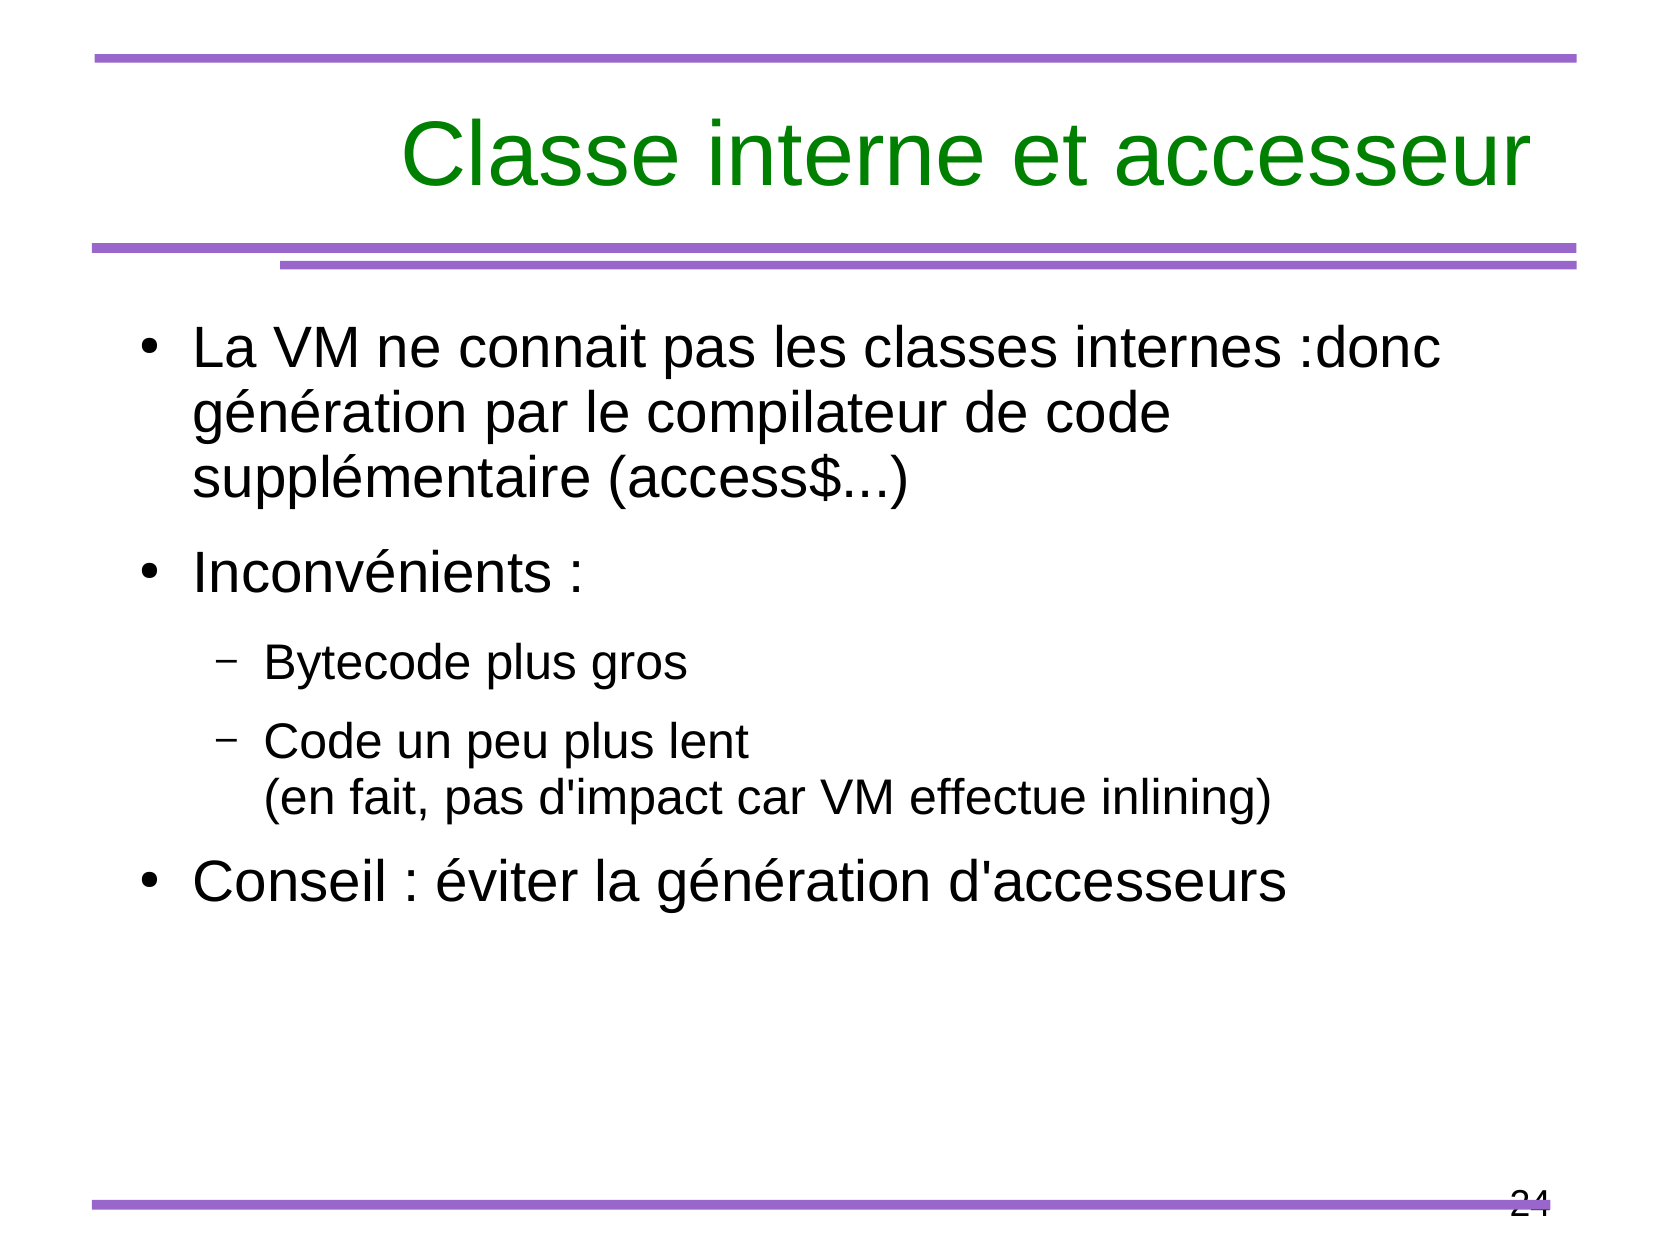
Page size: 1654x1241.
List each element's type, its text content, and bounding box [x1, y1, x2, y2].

list La VM ne connait pas les classes internes :donc génération par le compilateur de code supplémentaire (access$...) Inconvénients : Bytecode plus gros Code un peu plus lent (en fait, pas d'impact car VM effectue inlining) Conseil : éviter la génération d'accesseurs [121, 315, 1534, 1144]
title Classe interne et accesseur [121, 49, 1534, 257]
